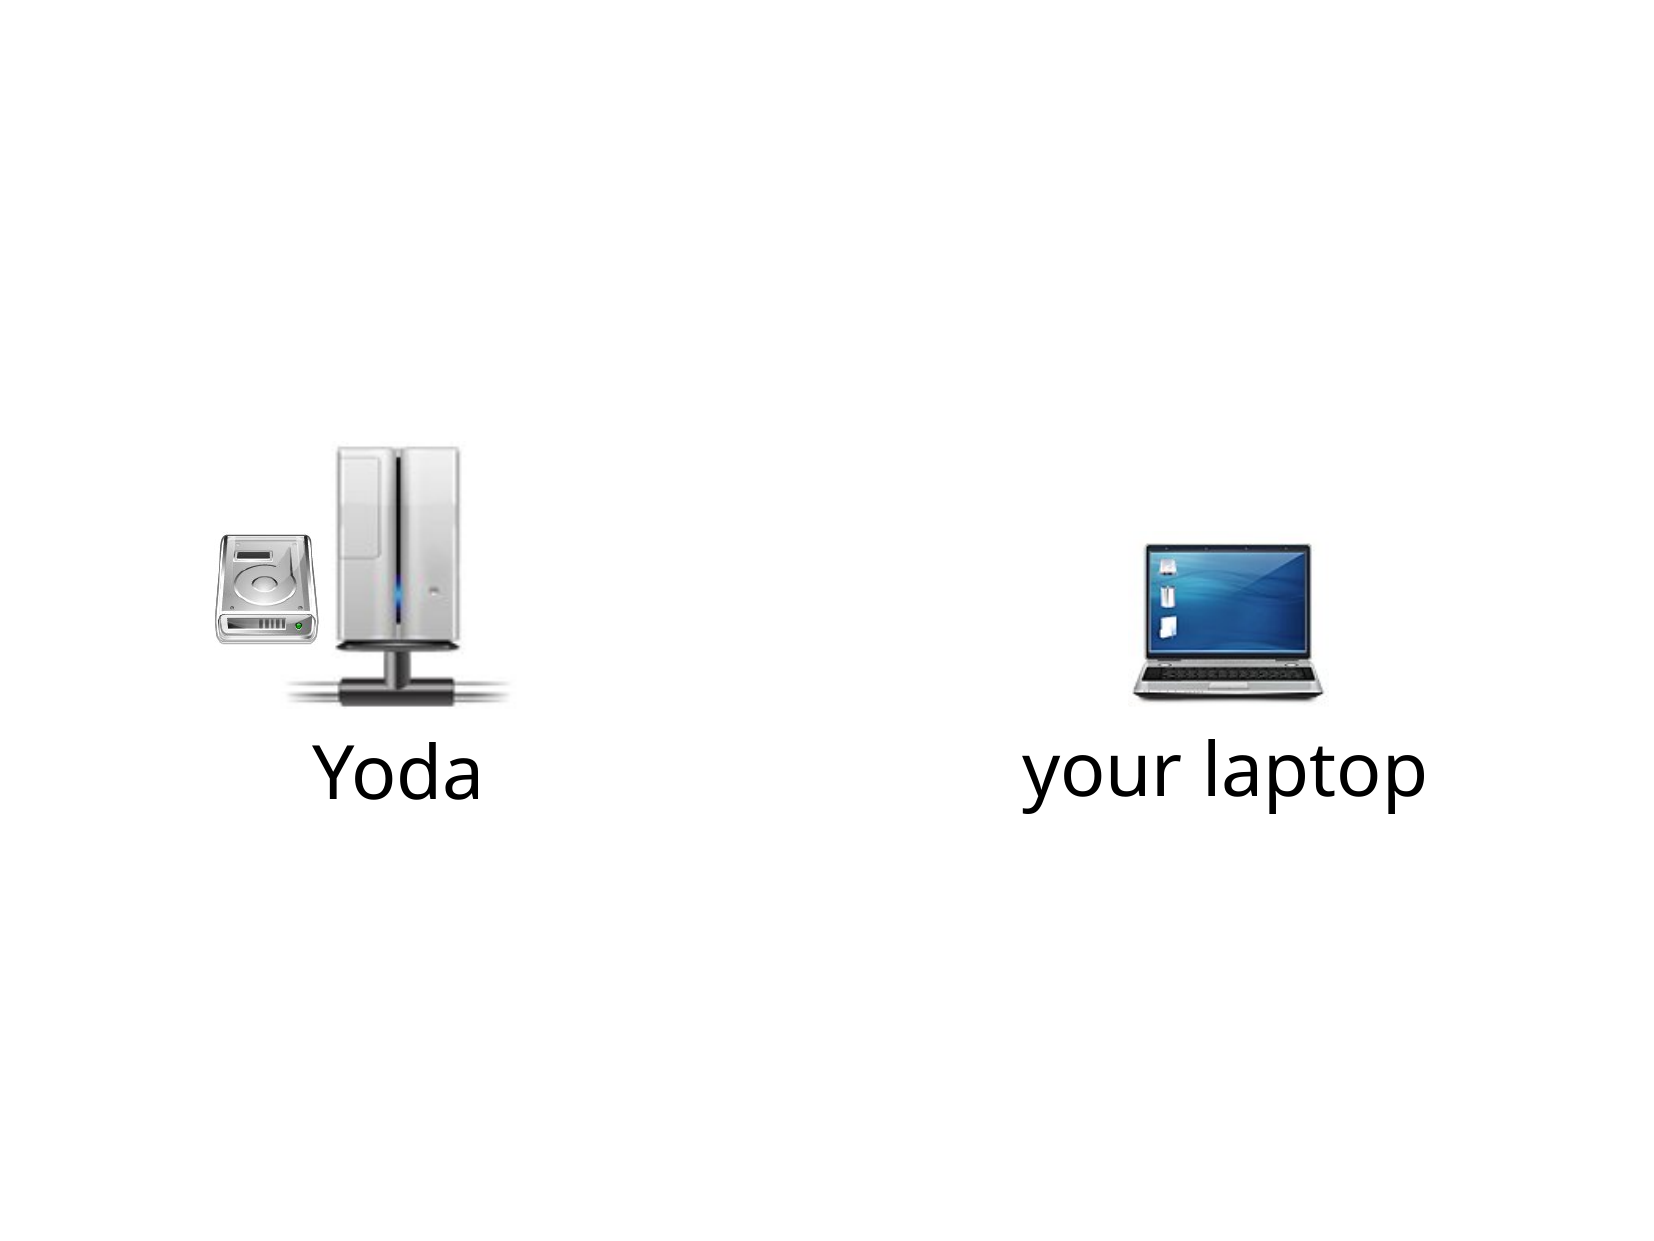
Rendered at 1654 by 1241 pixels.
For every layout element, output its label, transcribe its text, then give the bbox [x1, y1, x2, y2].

text_box Yoda [265, 711, 532, 827]
picture [206, 441, 533, 709]
text_box your laptop [974, 708, 1477, 824]
picture [1128, 531, 1329, 708]
